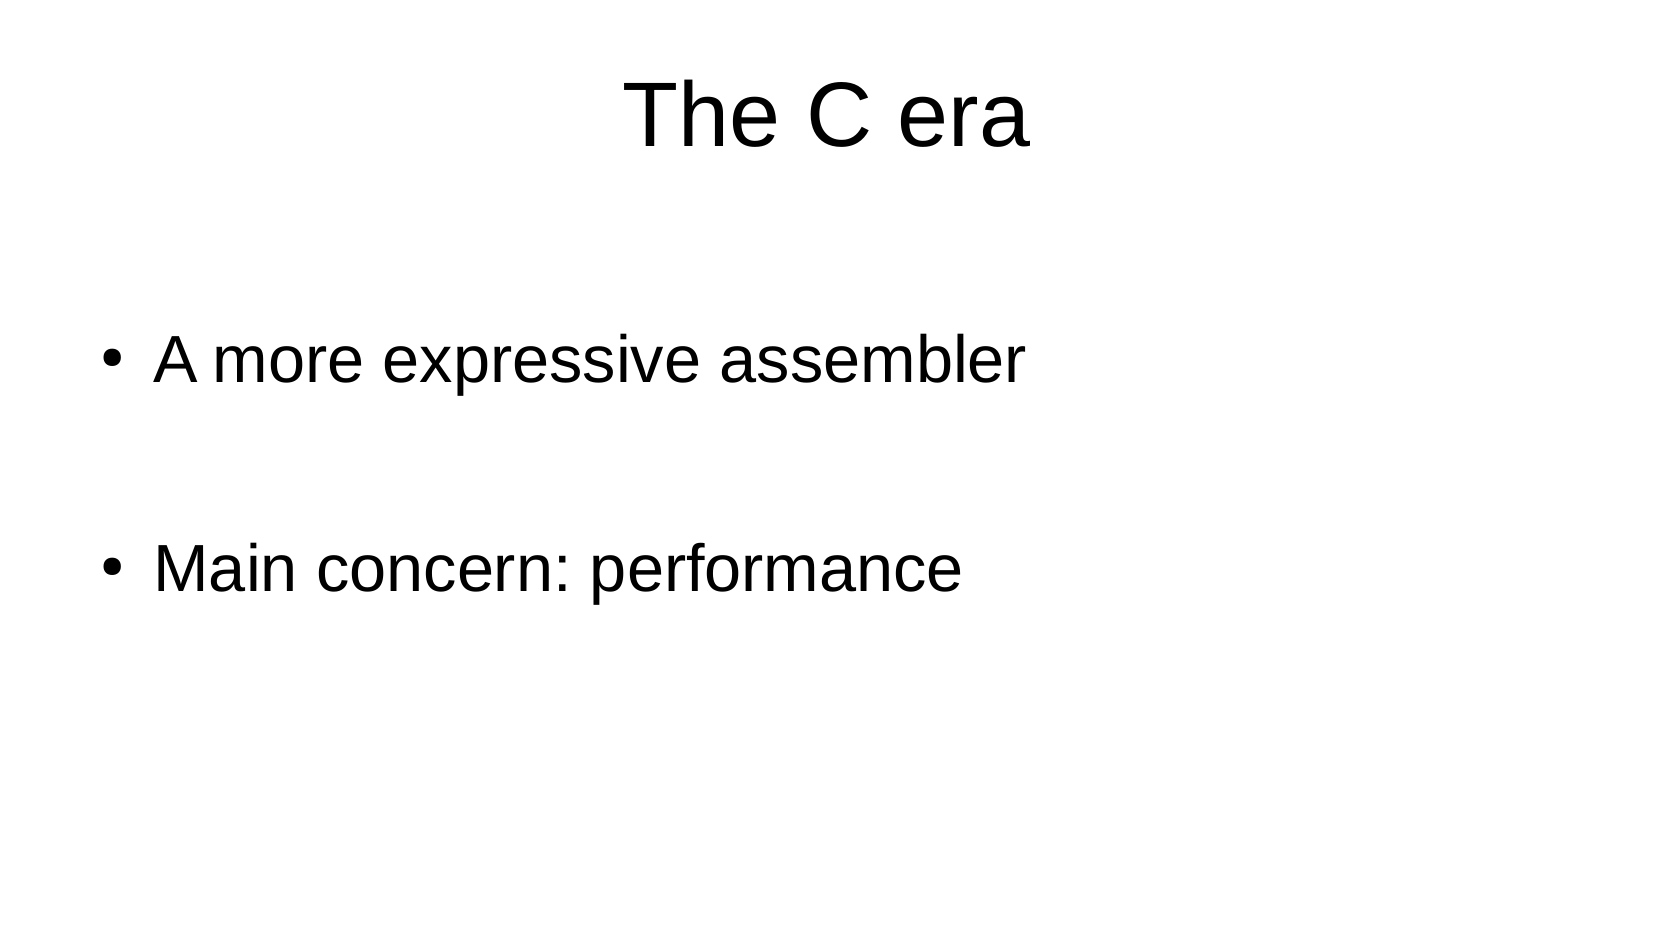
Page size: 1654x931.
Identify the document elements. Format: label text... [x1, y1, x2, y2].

list A more expressive assembler Main concern: performance [82, 217, 1571, 758]
title The C era [82, 37, 1571, 193]
